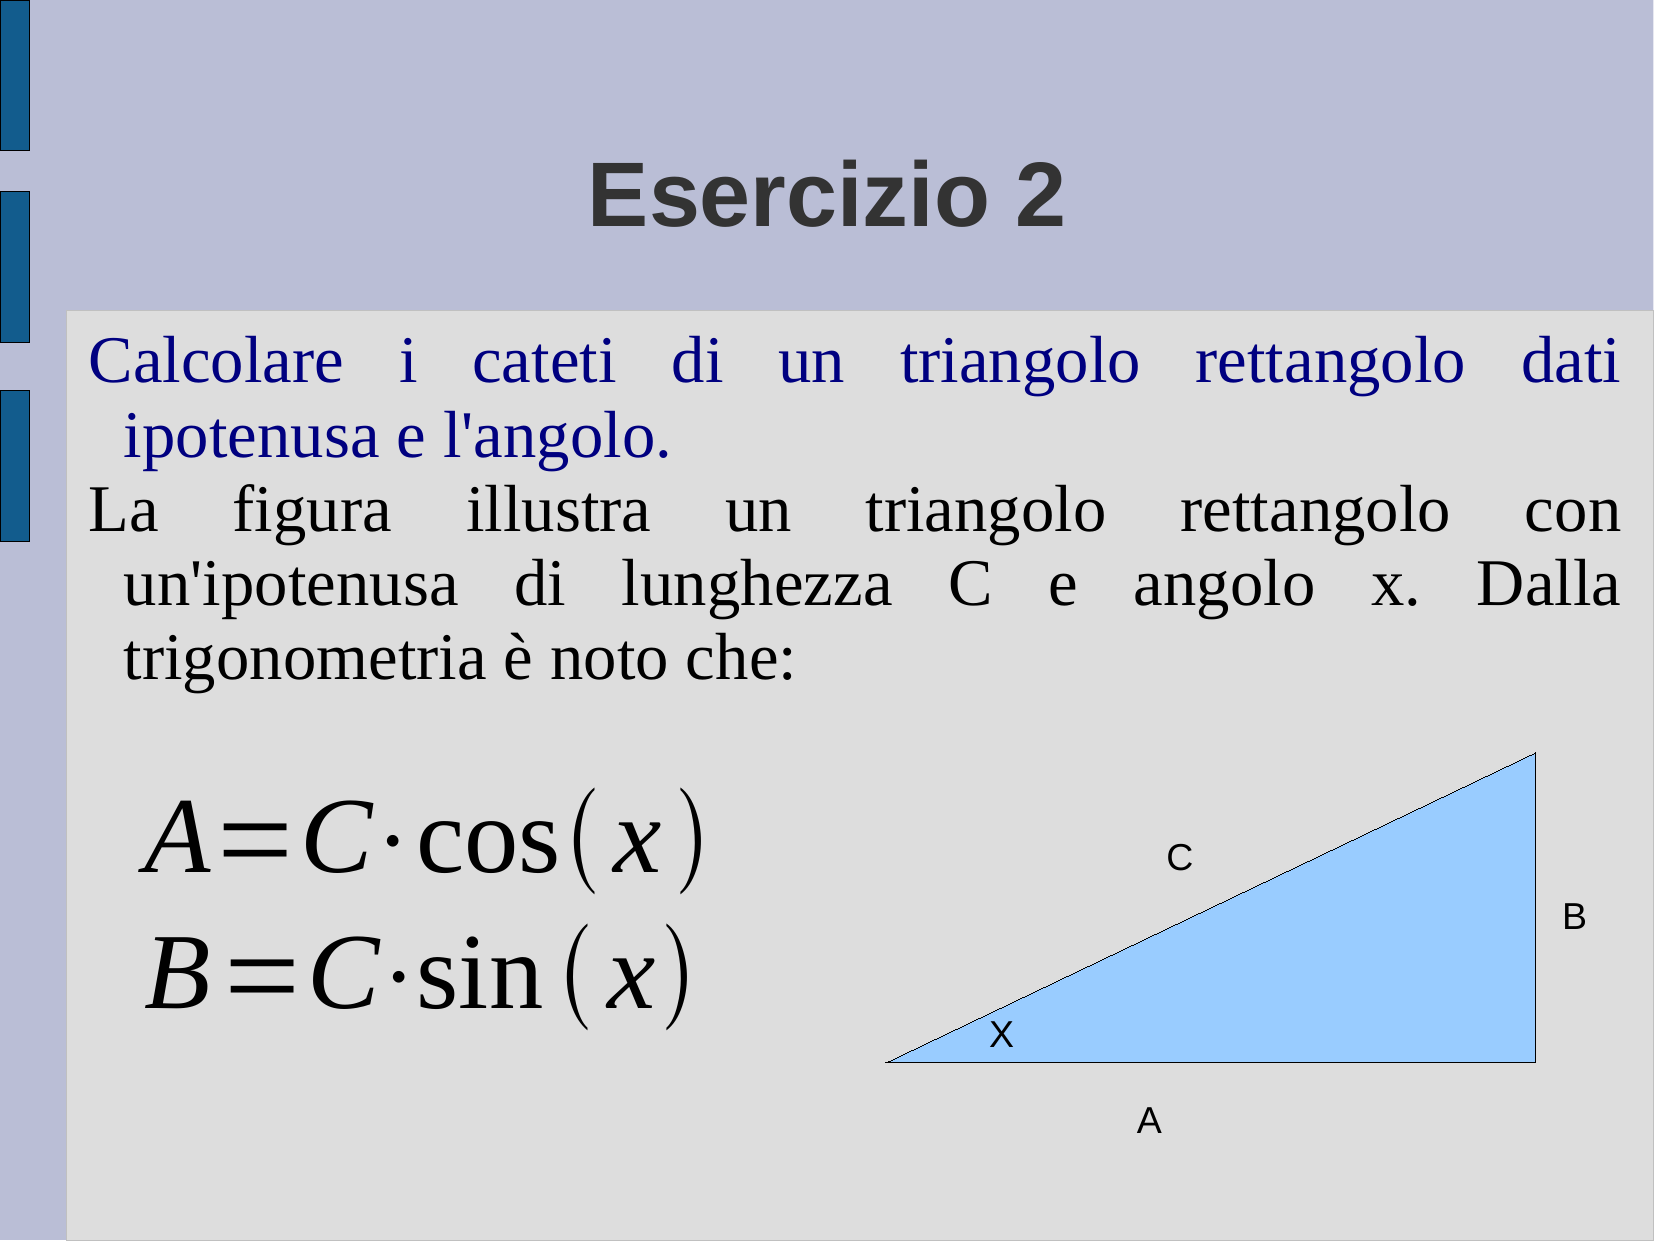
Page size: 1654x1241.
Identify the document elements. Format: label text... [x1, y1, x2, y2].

text_box A [1122, 1092, 1329, 1150]
text_box X [974, 1006, 1123, 1063]
title Esercizio 2 [121, 98, 1534, 291]
text_box C [1151, 828, 1211, 886]
text_box B [1547, 888, 1607, 945]
chart [103, 778, 733, 1034]
subtitle Calcolare i cateti di un triangolo rettangolo dati ipotenusa e l'angolo. La figura illustra un triangolo rettangolo con un'ipotenusa di lunghezza C e angolo x. Dalla trigonometria è noto che: [88, 323, 1625, 1213]
text_box [1005, 752, 1536, 1063]
text_box [885, 1020, 974, 1063]
